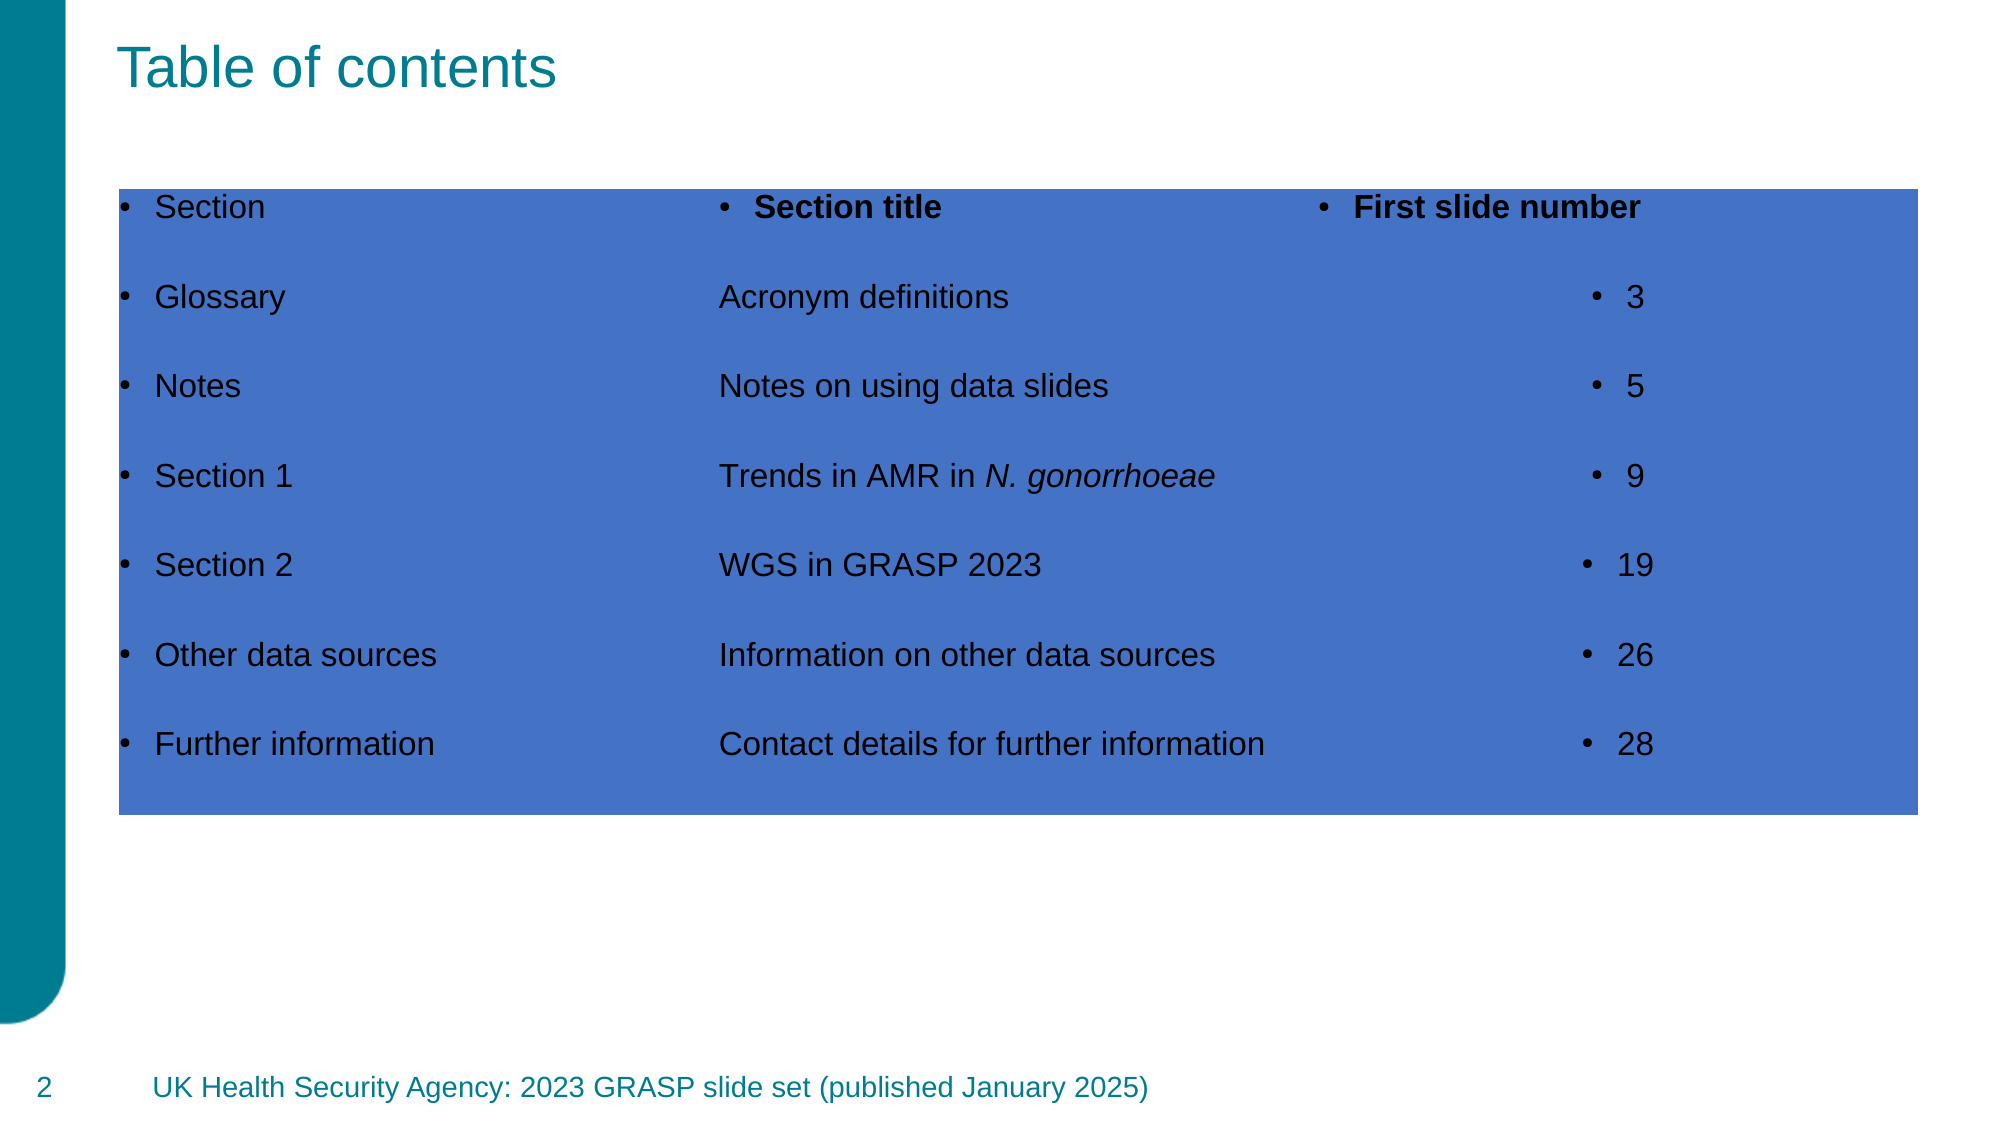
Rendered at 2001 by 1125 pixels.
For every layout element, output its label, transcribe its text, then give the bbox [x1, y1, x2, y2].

table_header First slide number [1318, 189, 1918, 278]
table_cell Section 2 [119, 547, 719, 636]
table_cell Information on other data sources [719, 636, 1318, 726]
table_cell Acronym definitions [719, 278, 1318, 368]
table_cell Glossary [119, 278, 719, 368]
table_cell Other data sources [119, 636, 719, 726]
table_cell Further information [119, 726, 719, 815]
table_cell 26 [1318, 636, 1918, 726]
table_cell Notes on using data slides [719, 368, 1318, 457]
table_cell 28 [1318, 726, 1918, 815]
table_cell Notes [119, 368, 719, 457]
table_cell WGS in GRASP 2023 [719, 547, 1318, 636]
table_header Section title [719, 189, 1318, 278]
table_cell 19 [1318, 547, 1918, 636]
text_box UK Health Security Agency: 2023 GRASP slide set (published January 2025) [137, 1056, 1780, 1116]
table_cell Contact details for further information [719, 726, 1318, 815]
table_cell 9 [1318, 457, 1918, 547]
table_cell Trends in AMR in N. gonorrhoeae [719, 457, 1318, 547]
title Table of contents [101, 29, 1926, 110]
table_cell 3 [1318, 278, 1918, 368]
table_cell 5 [1318, 368, 1918, 457]
text_box [21, 1056, 120, 1117]
table_header Section [119, 189, 719, 278]
table_cell Section 1 [119, 457, 719, 547]
